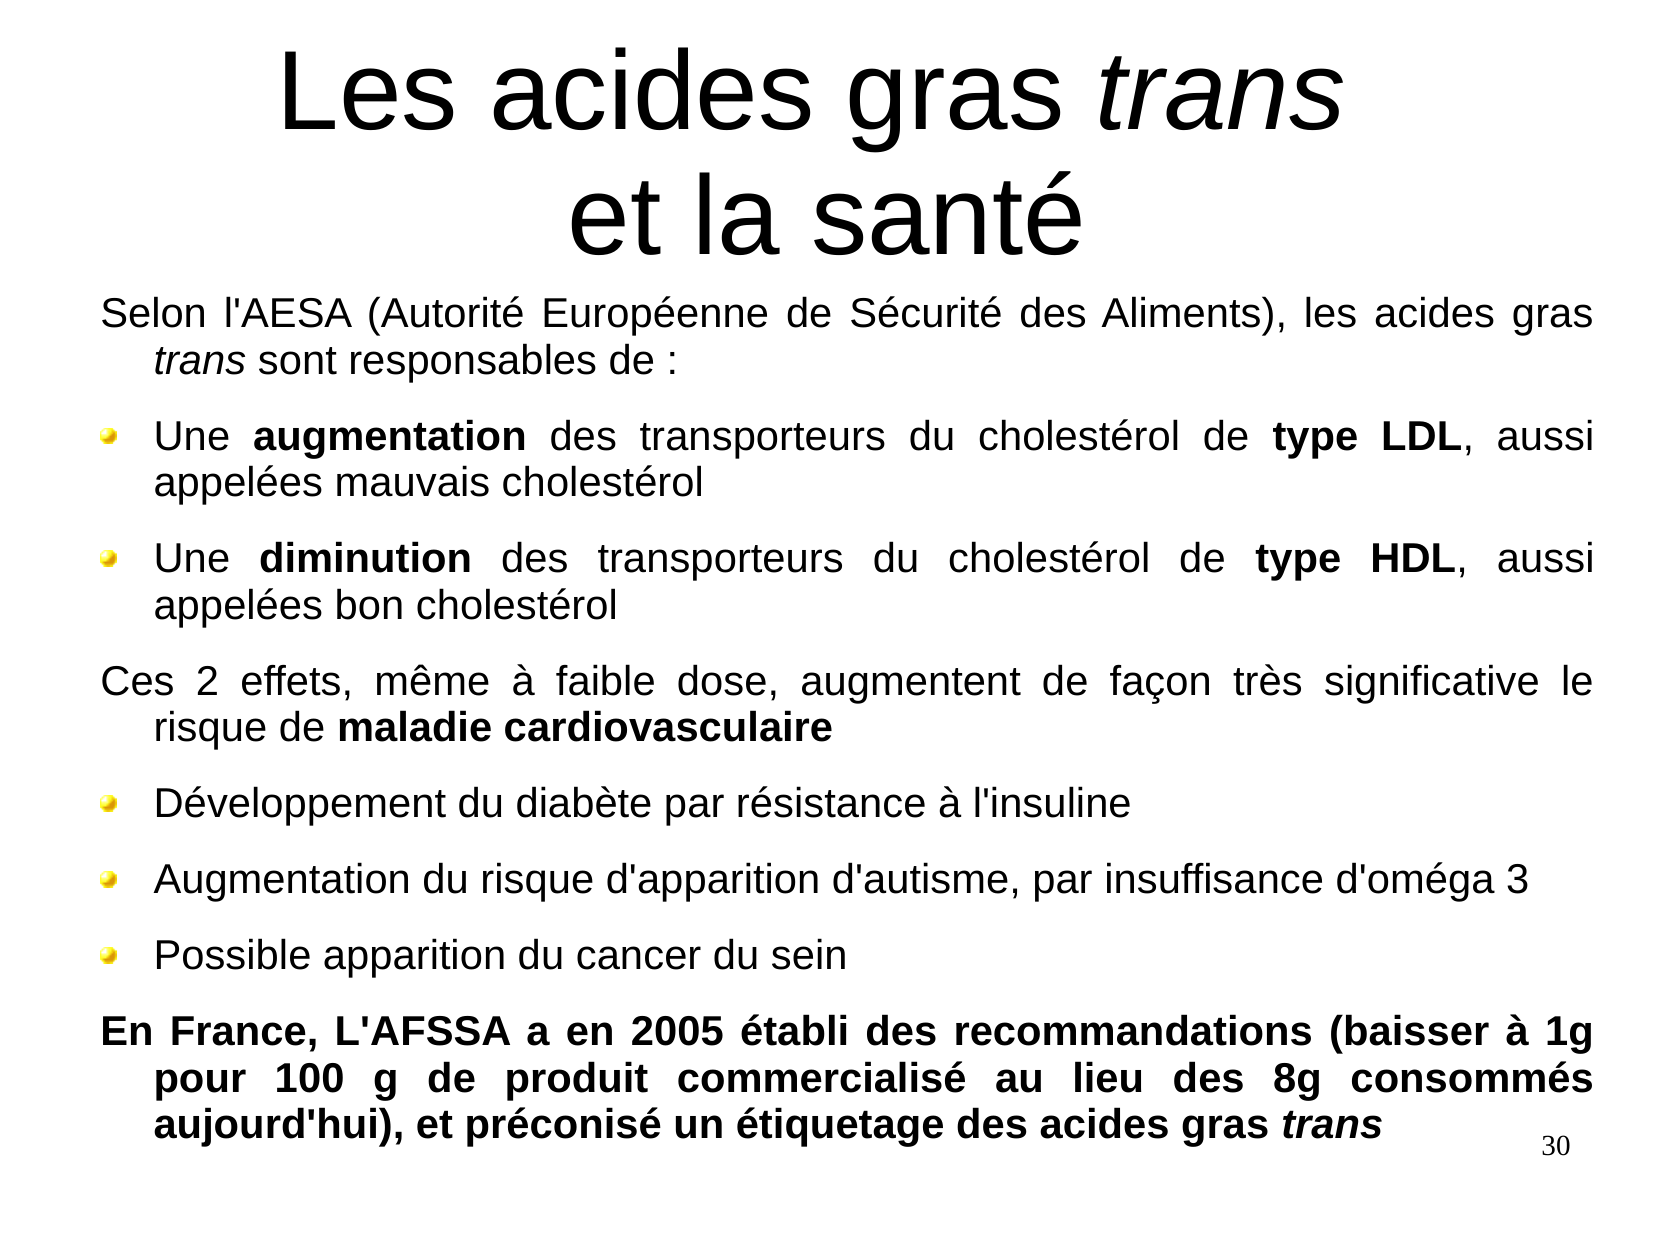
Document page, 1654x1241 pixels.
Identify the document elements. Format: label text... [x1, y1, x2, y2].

list Selon l'AESA (Autorité Européenne de Sécurité des Aliments), les acides gras trans sont responsables de : Une augmentation des transporteurs du cholestérol de type LDL, aussi appelées mauvais cholestérol Une diminution des transporteurs du cholestérol de type HDL, aussi appelées bon cholestérol Ces 2 effets, même à faible dose, augmentent de façon très significative le risque de maladie cardiovasculaire Développement du diabète par résistance à l'insuline Augmentation du risque d'apparition d'autisme, par insuffisance d'oméga 3 Possible apparition du cancer du sein En France, L'AFSSA a en 2005 établi des recommandations (baisser à 1g pour 100 g de produit commercialisé au lieu des 8g consommés aujourd'hui), et préconisé un étiquetage des acides gras trans [82, 290, 1595, 1157]
title Les acides gras trans et la santé [82, 27, 1571, 279]
